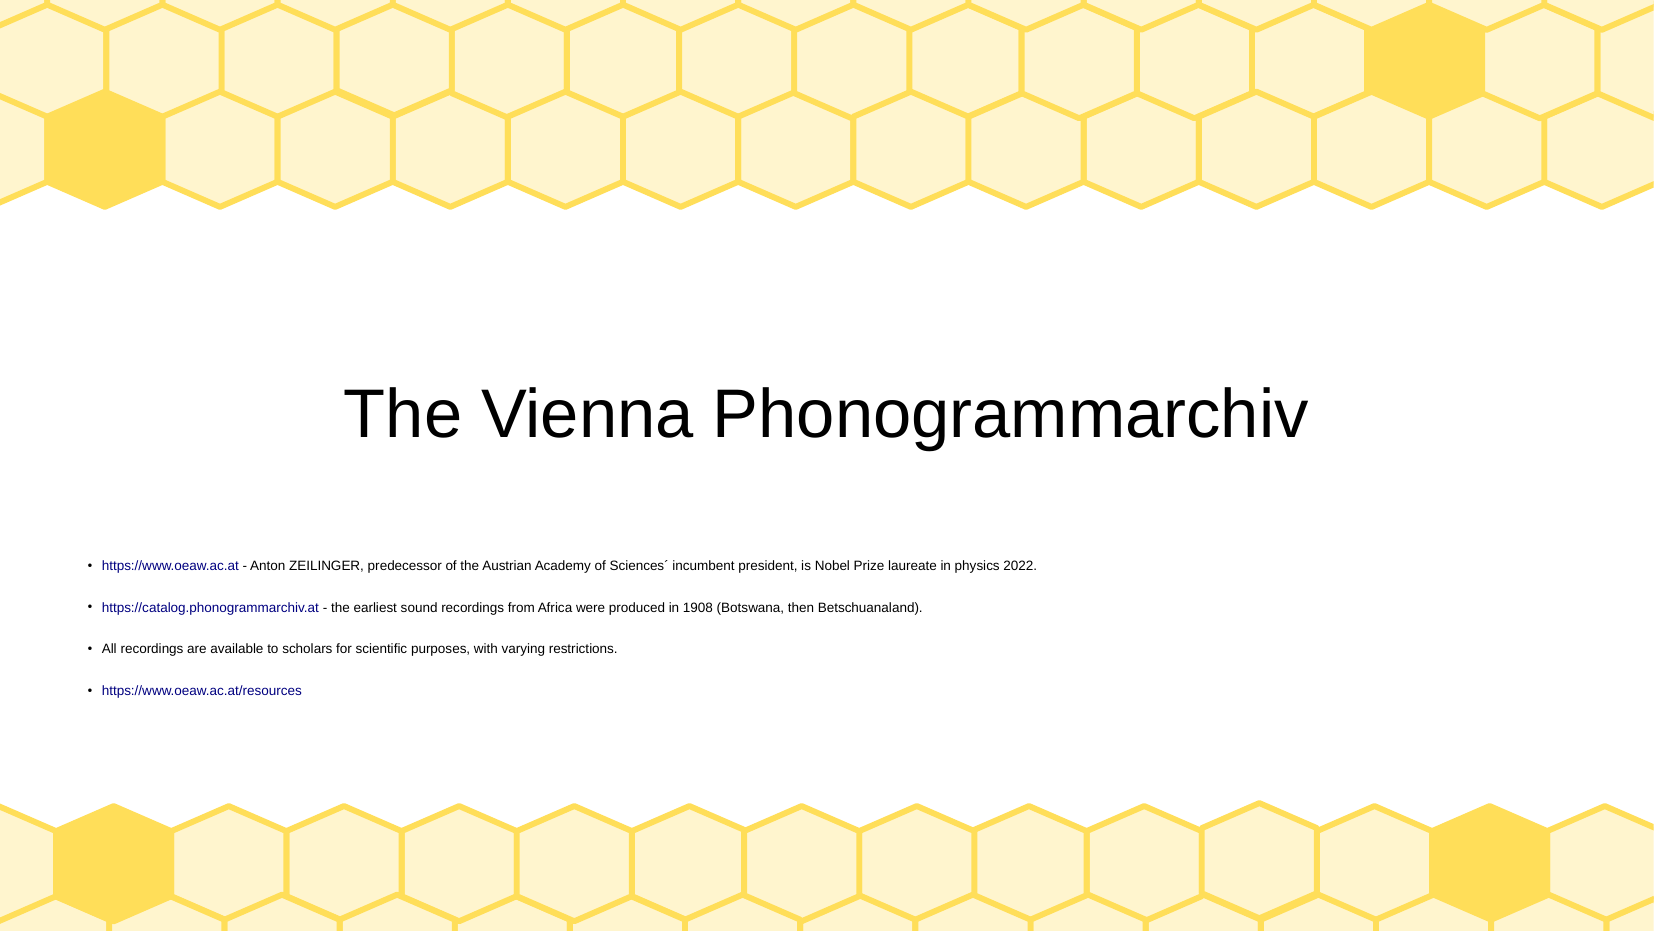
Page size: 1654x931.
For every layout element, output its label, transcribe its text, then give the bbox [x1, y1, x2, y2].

title The Vienna Phonogrammarchiv [82, 314, 1571, 514]
list https://www.oeaw.ac.at - Anton ZEILINGER, predecessor of the Austrian Academy of Sciences´ incumbent president, is Nobel Prize laureate in physics 2022. https://catalog.phonogrammarchiv.at - the earliest sound recordings from Africa were produced in 1908 (Botswana, then Betschuanaland). All recordings are available to scholars for scientific purposes, with varying restrictions. https://www.oeaw.ac.at/resources [82, 558, 1571, 700]
